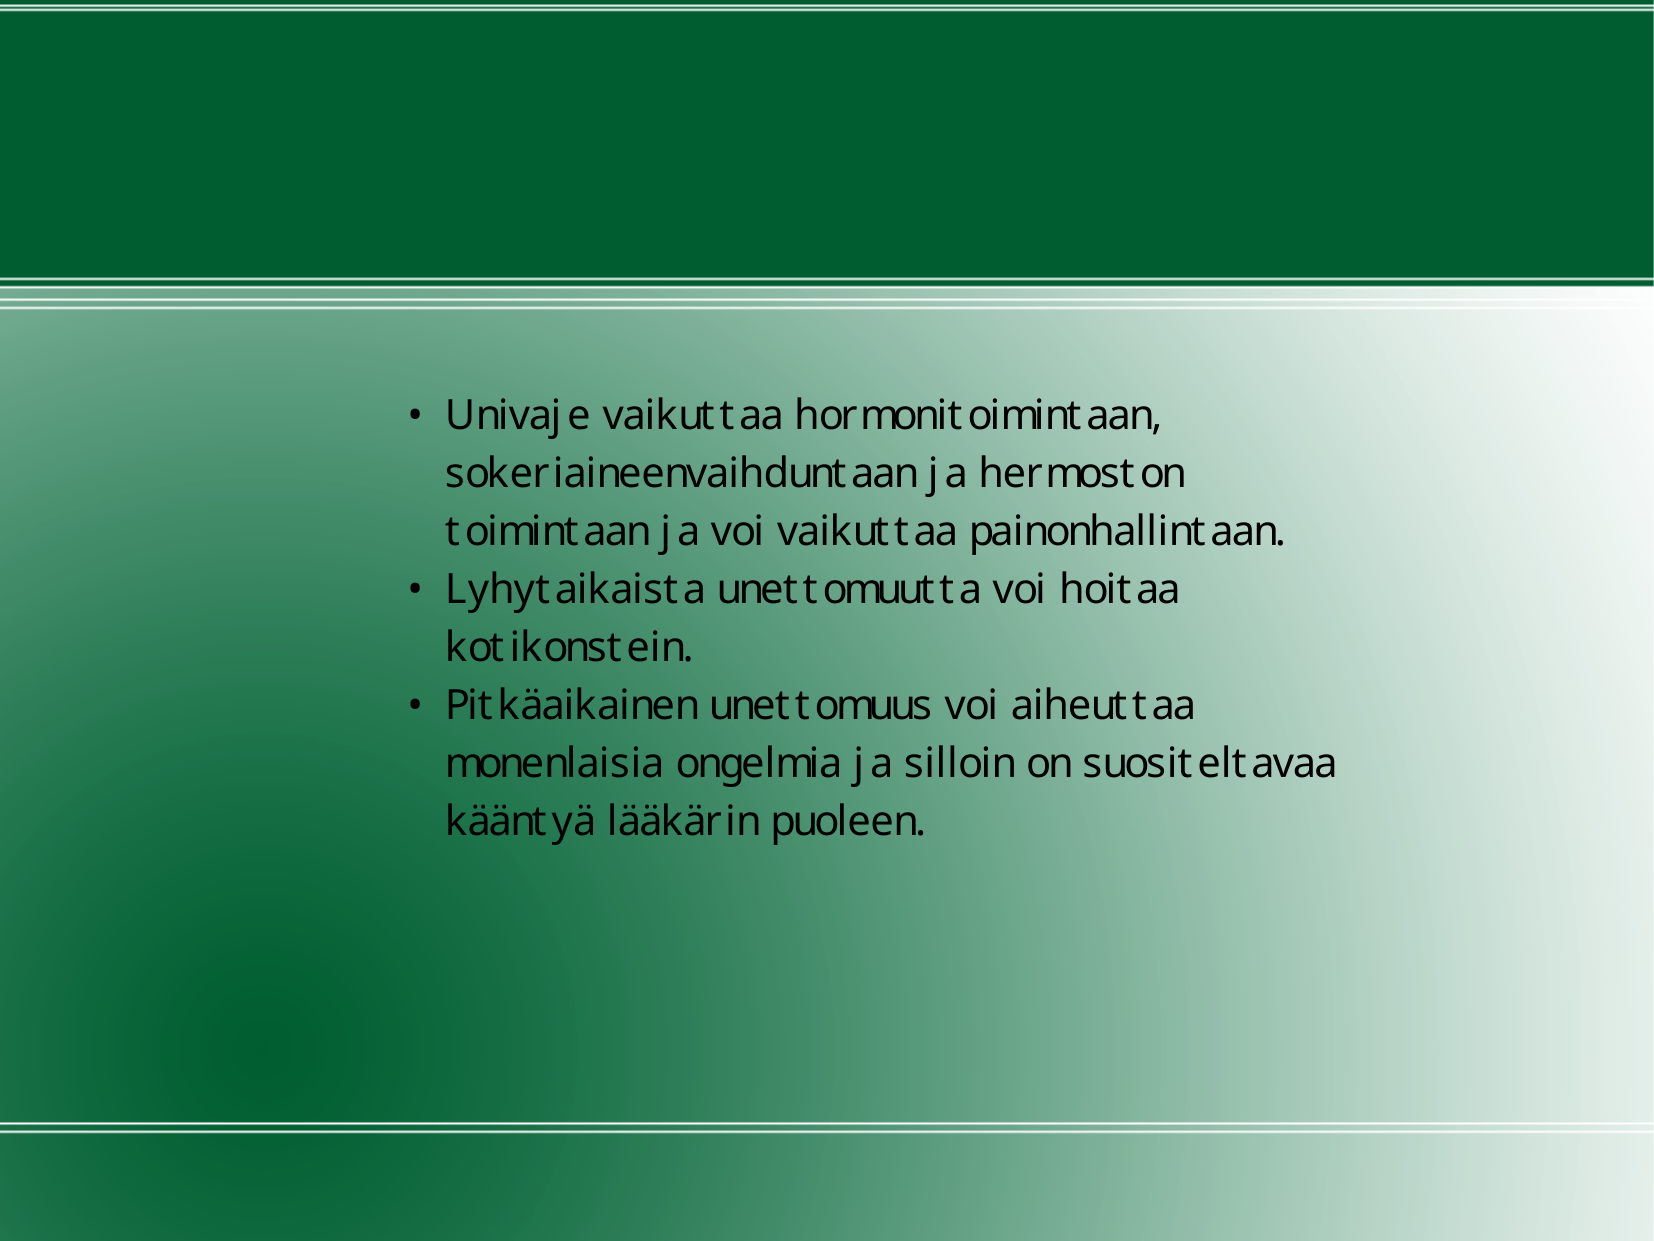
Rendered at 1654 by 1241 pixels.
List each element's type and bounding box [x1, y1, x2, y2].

chart [250, 265, 1449, 1139]
picture [0, 0, 1654, 1241]
